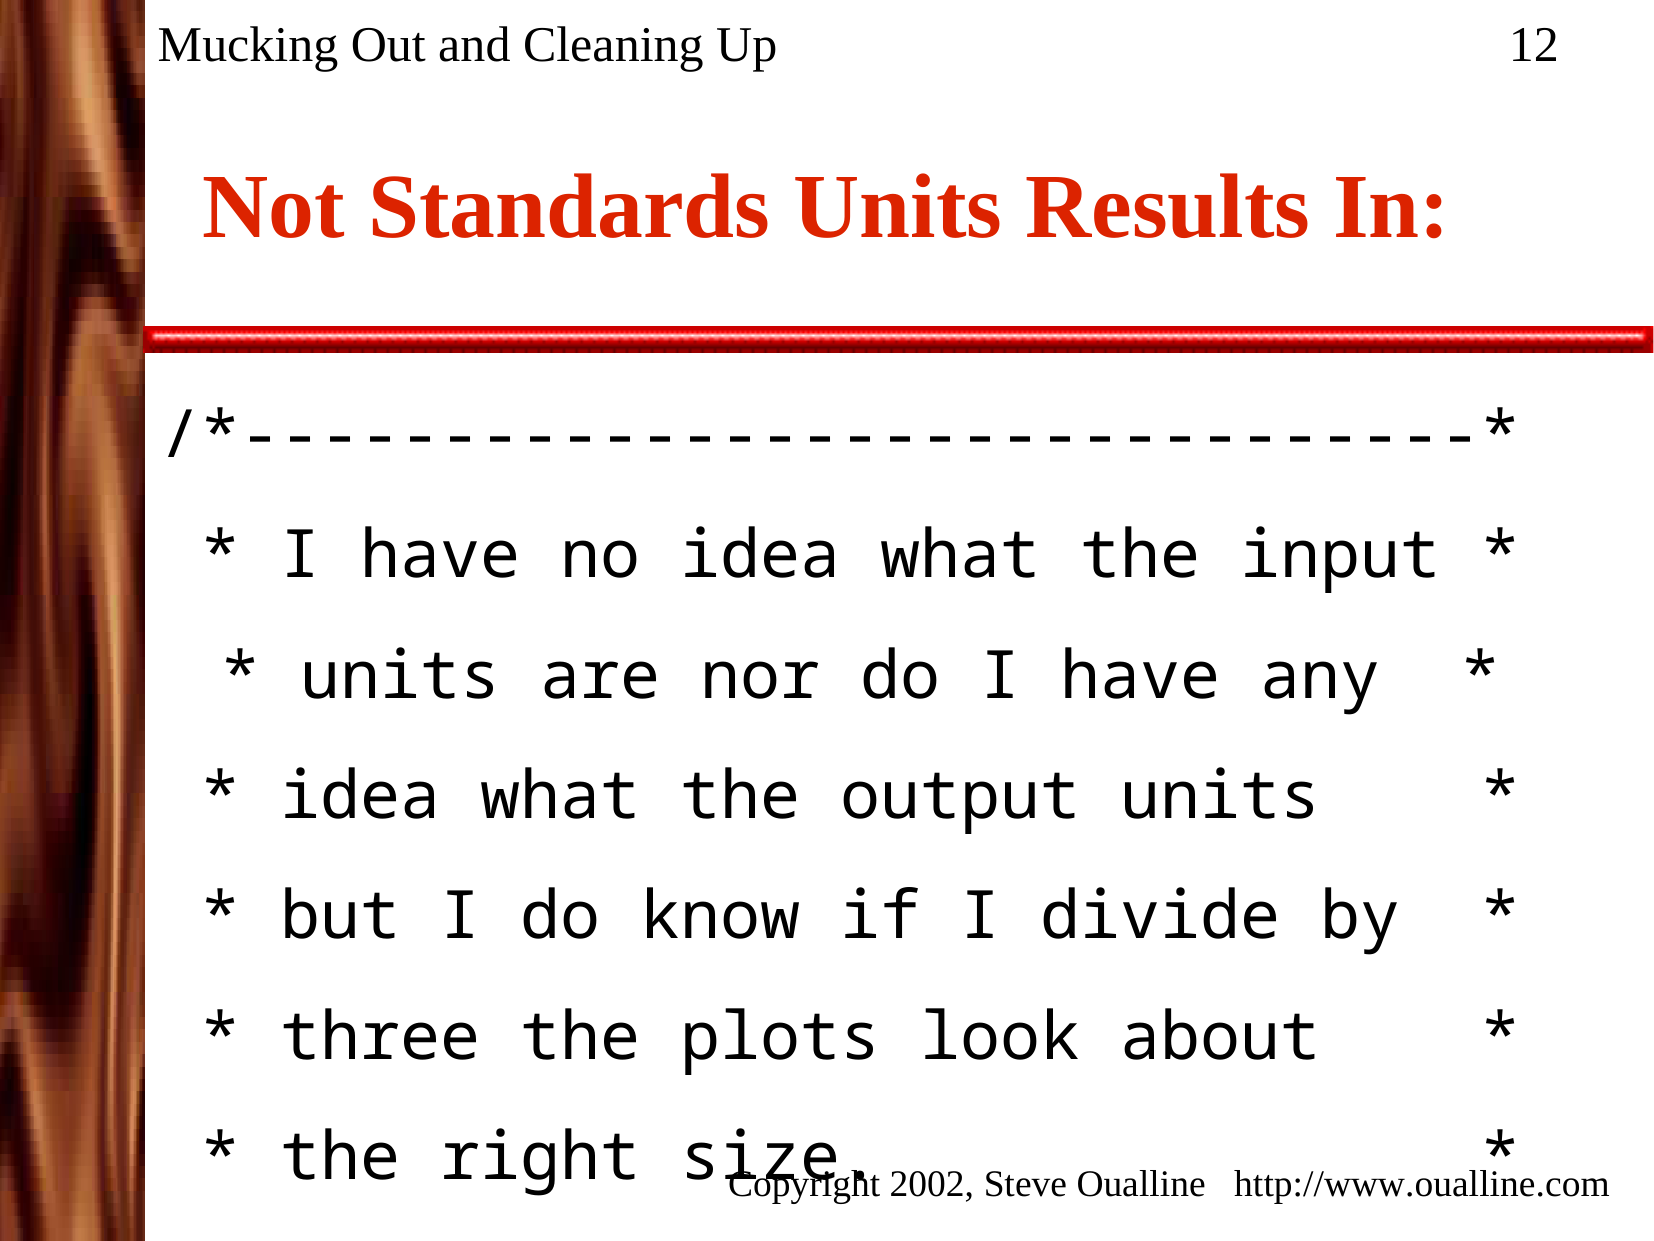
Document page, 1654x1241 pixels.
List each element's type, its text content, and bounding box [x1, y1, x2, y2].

picture [0, 0, 1654, 1241]
subtitle /*-------------------------------* * I have no idea what the input * * units are nor do I have any * * idea what the output units * * but I do know if I divide by * * three the plots look about * * the right size. * *-------------------------------*/ [68, 386, 1577, 1241]
title Not Standards Units Results In: [121, 102, 1534, 310]
